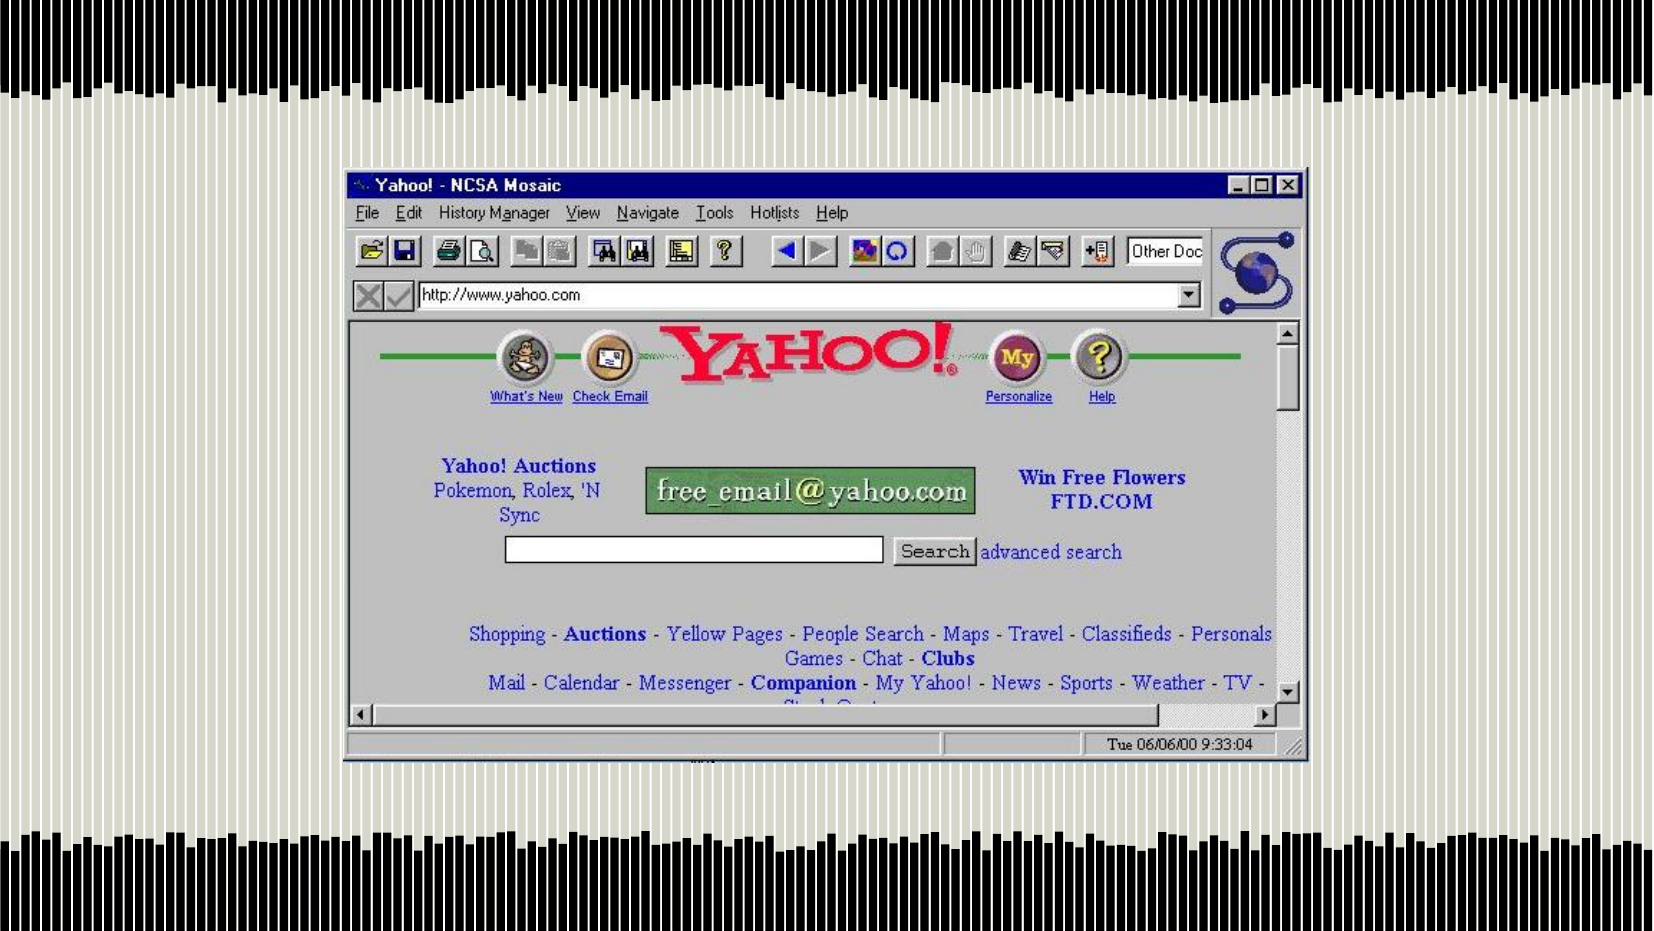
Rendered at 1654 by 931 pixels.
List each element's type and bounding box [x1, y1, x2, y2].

picture [343, 167, 1310, 763]
